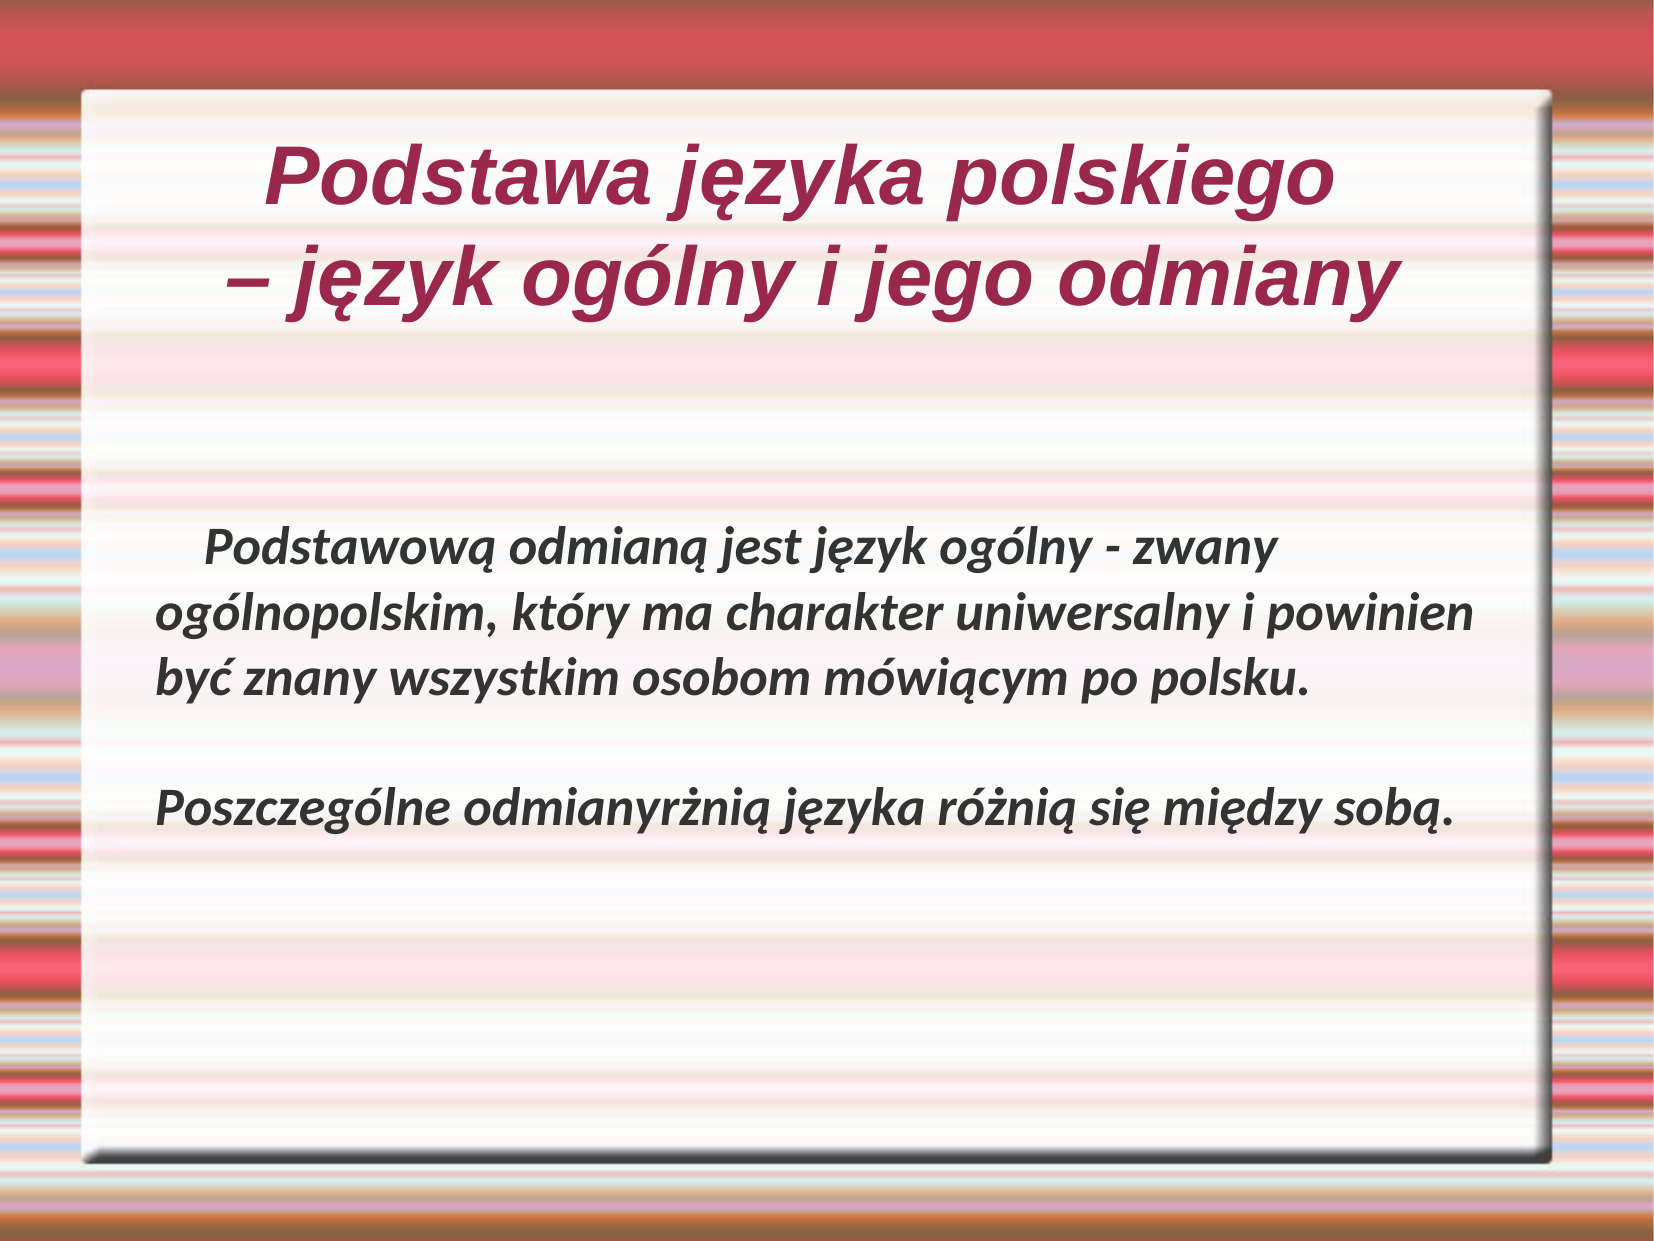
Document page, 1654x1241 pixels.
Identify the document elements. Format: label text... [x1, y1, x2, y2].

title Podstawa języka polskiego – język ogólny i jego odmiany [106, 118, 1519, 326]
list Podstawową odmianą jest język ogólny - zwany ogólnopolskim, który ma charakter uniwersalny i powinien być znany wszystkim osobom mówiącym po polsku. Poszczególne odmianyrżnią języka różnią się między sobą. [154, 330, 1535, 1113]
